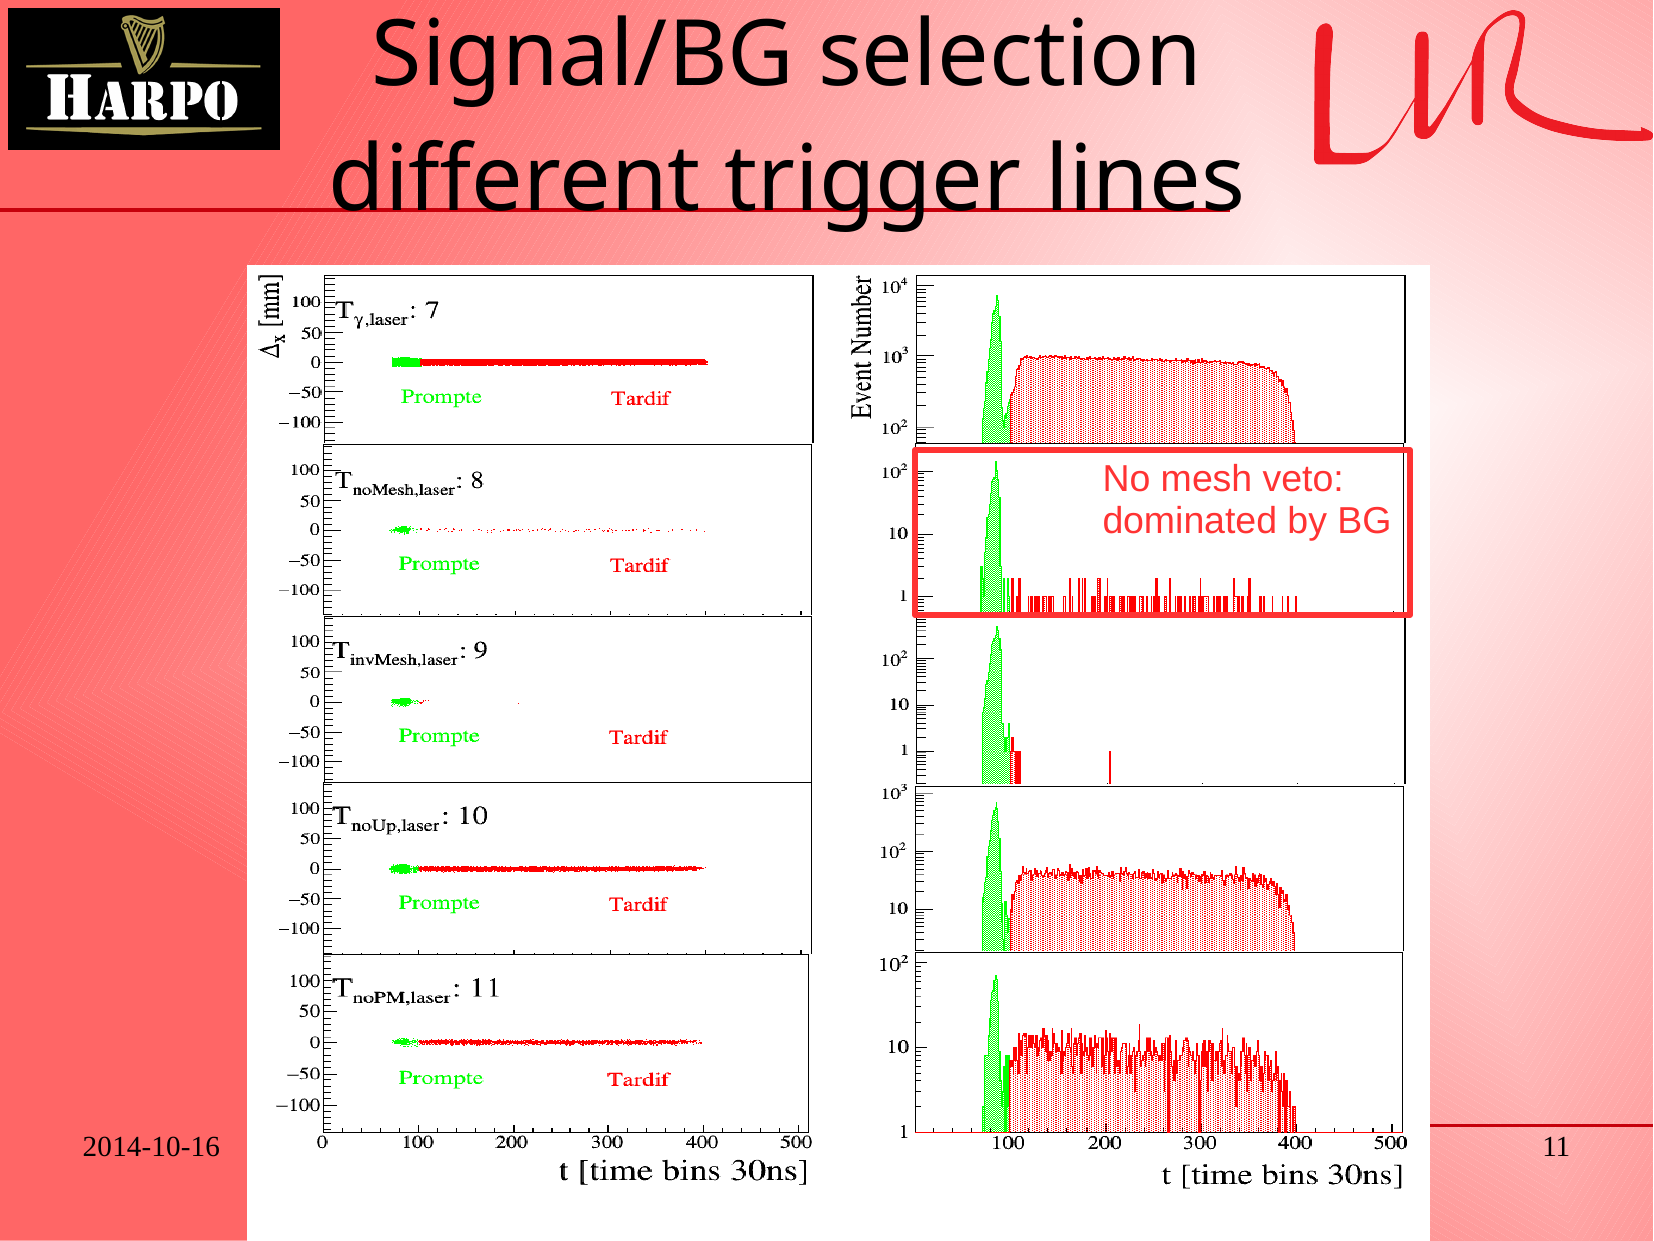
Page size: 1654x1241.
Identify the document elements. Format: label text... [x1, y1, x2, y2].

picture [1314, 10, 1653, 165]
picture [247, 265, 1430, 1241]
picture [8, 8, 280, 150]
text_box No mesh veto: dominated by BG [1087, 450, 1512, 549]
title Signal/BG selection different trigger lines [285, 2, 1291, 223]
picture [918, 453, 1407, 612]
